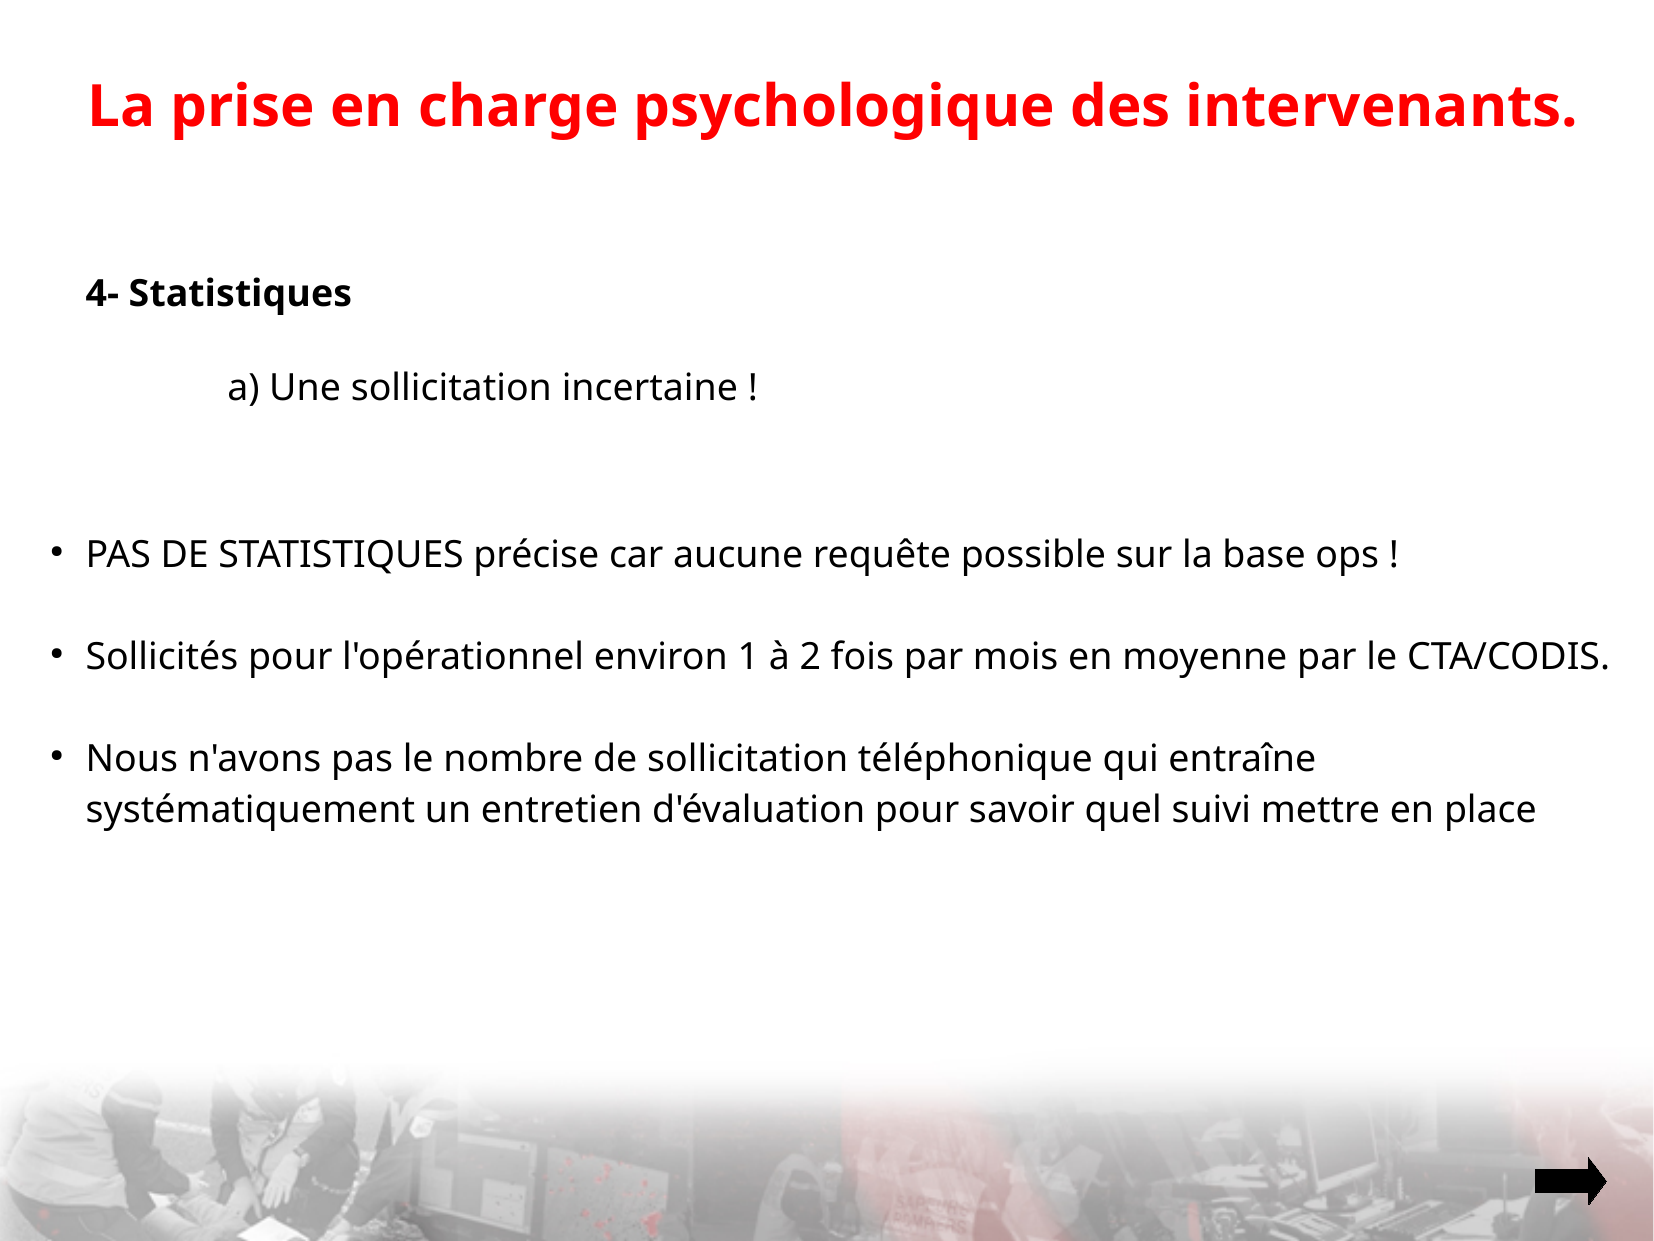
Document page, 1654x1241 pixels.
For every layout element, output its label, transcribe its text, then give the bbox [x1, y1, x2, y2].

text_box [1535, 1157, 1607, 1205]
title La prise en charge psychologique des intervenants. [35, 41, 1630, 166]
text_box a) Une sollicitation incertaine ! [70, 353, 1595, 414]
text_box 4- Statistiques [70, 258, 1595, 319]
text_box PAS DE STATISTIQUES précise car aucune requête possible sur la base ops ! Sollicités pour l'opérationnel environ 1 à 2 fois par mois en moyenne par le CTA/CODIS. Nous n'avons pas le nombre de sollicitation téléphonique qui entraîne systématiquement un entretien d'évaluation pour savoir quel suivi mettre en place [35, 519, 1630, 806]
picture [0, 2, 1654, 1241]
